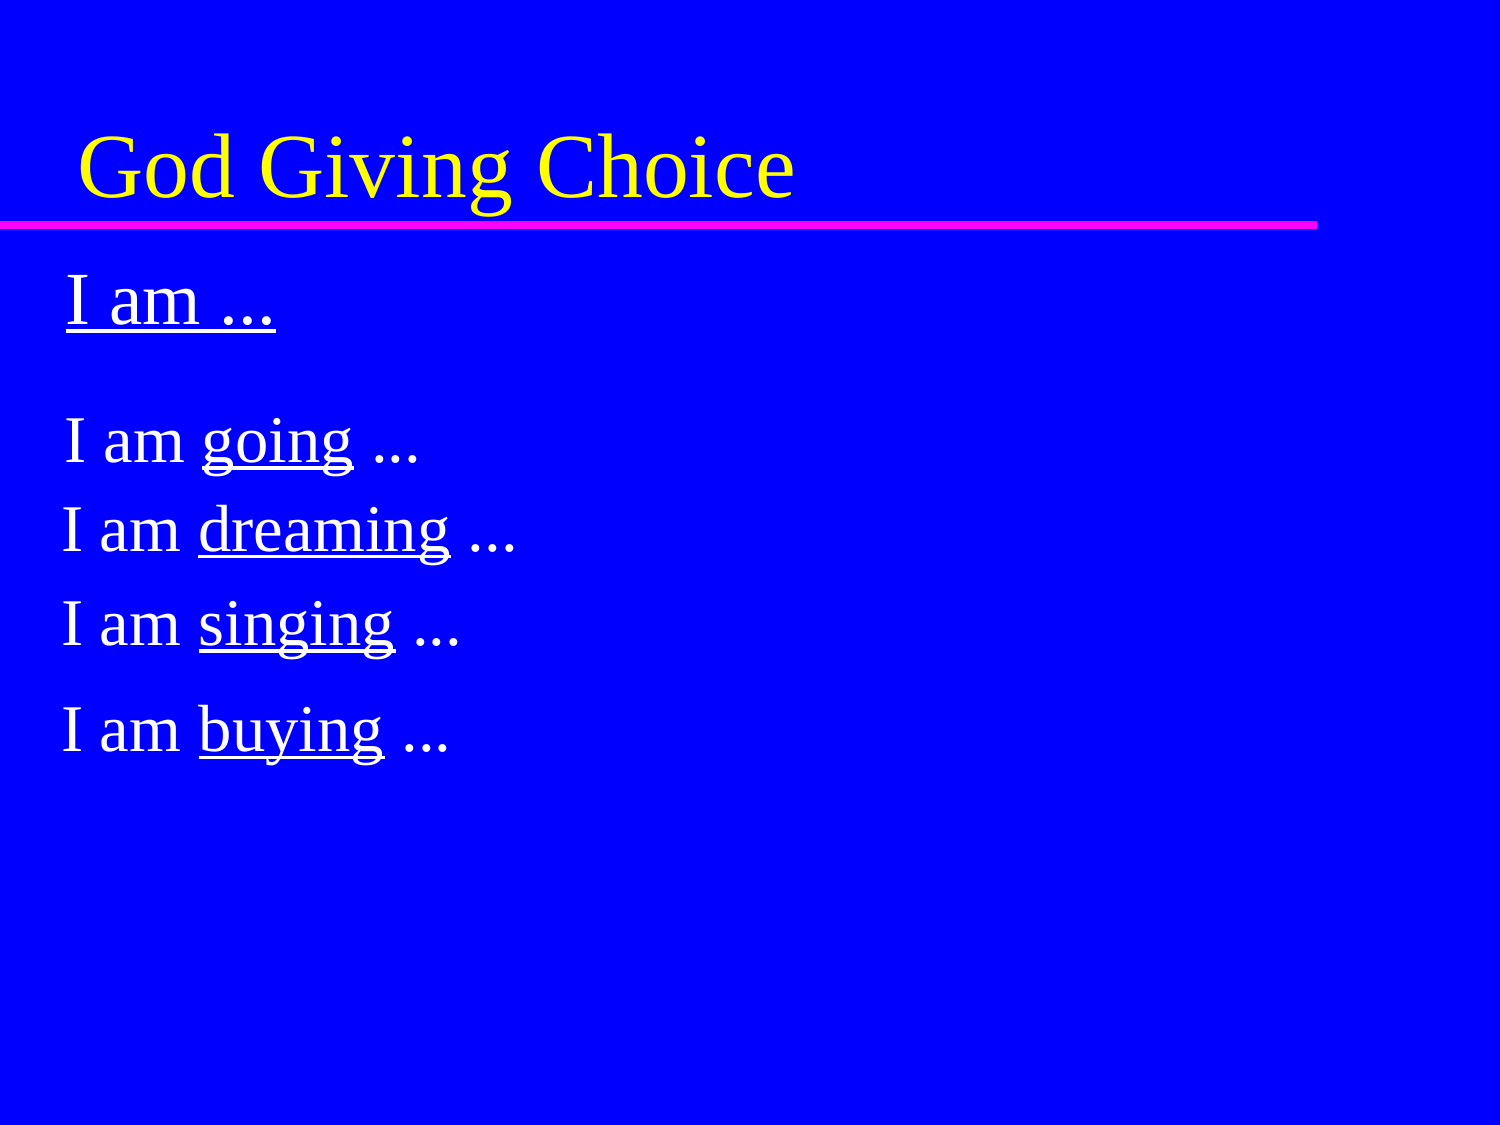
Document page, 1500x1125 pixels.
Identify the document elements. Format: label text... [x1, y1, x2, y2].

text_box I am ... [50, 250, 1081, 349]
title God Giving Choice [62, 28, 1338, 225]
text_box I am singing ... [46, 578, 1467, 668]
text_box I am dreaming ... [46, 484, 1467, 574]
text_box I am buying ... [46, 684, 1467, 774]
text_box I am going ... [49, 395, 1453, 484]
